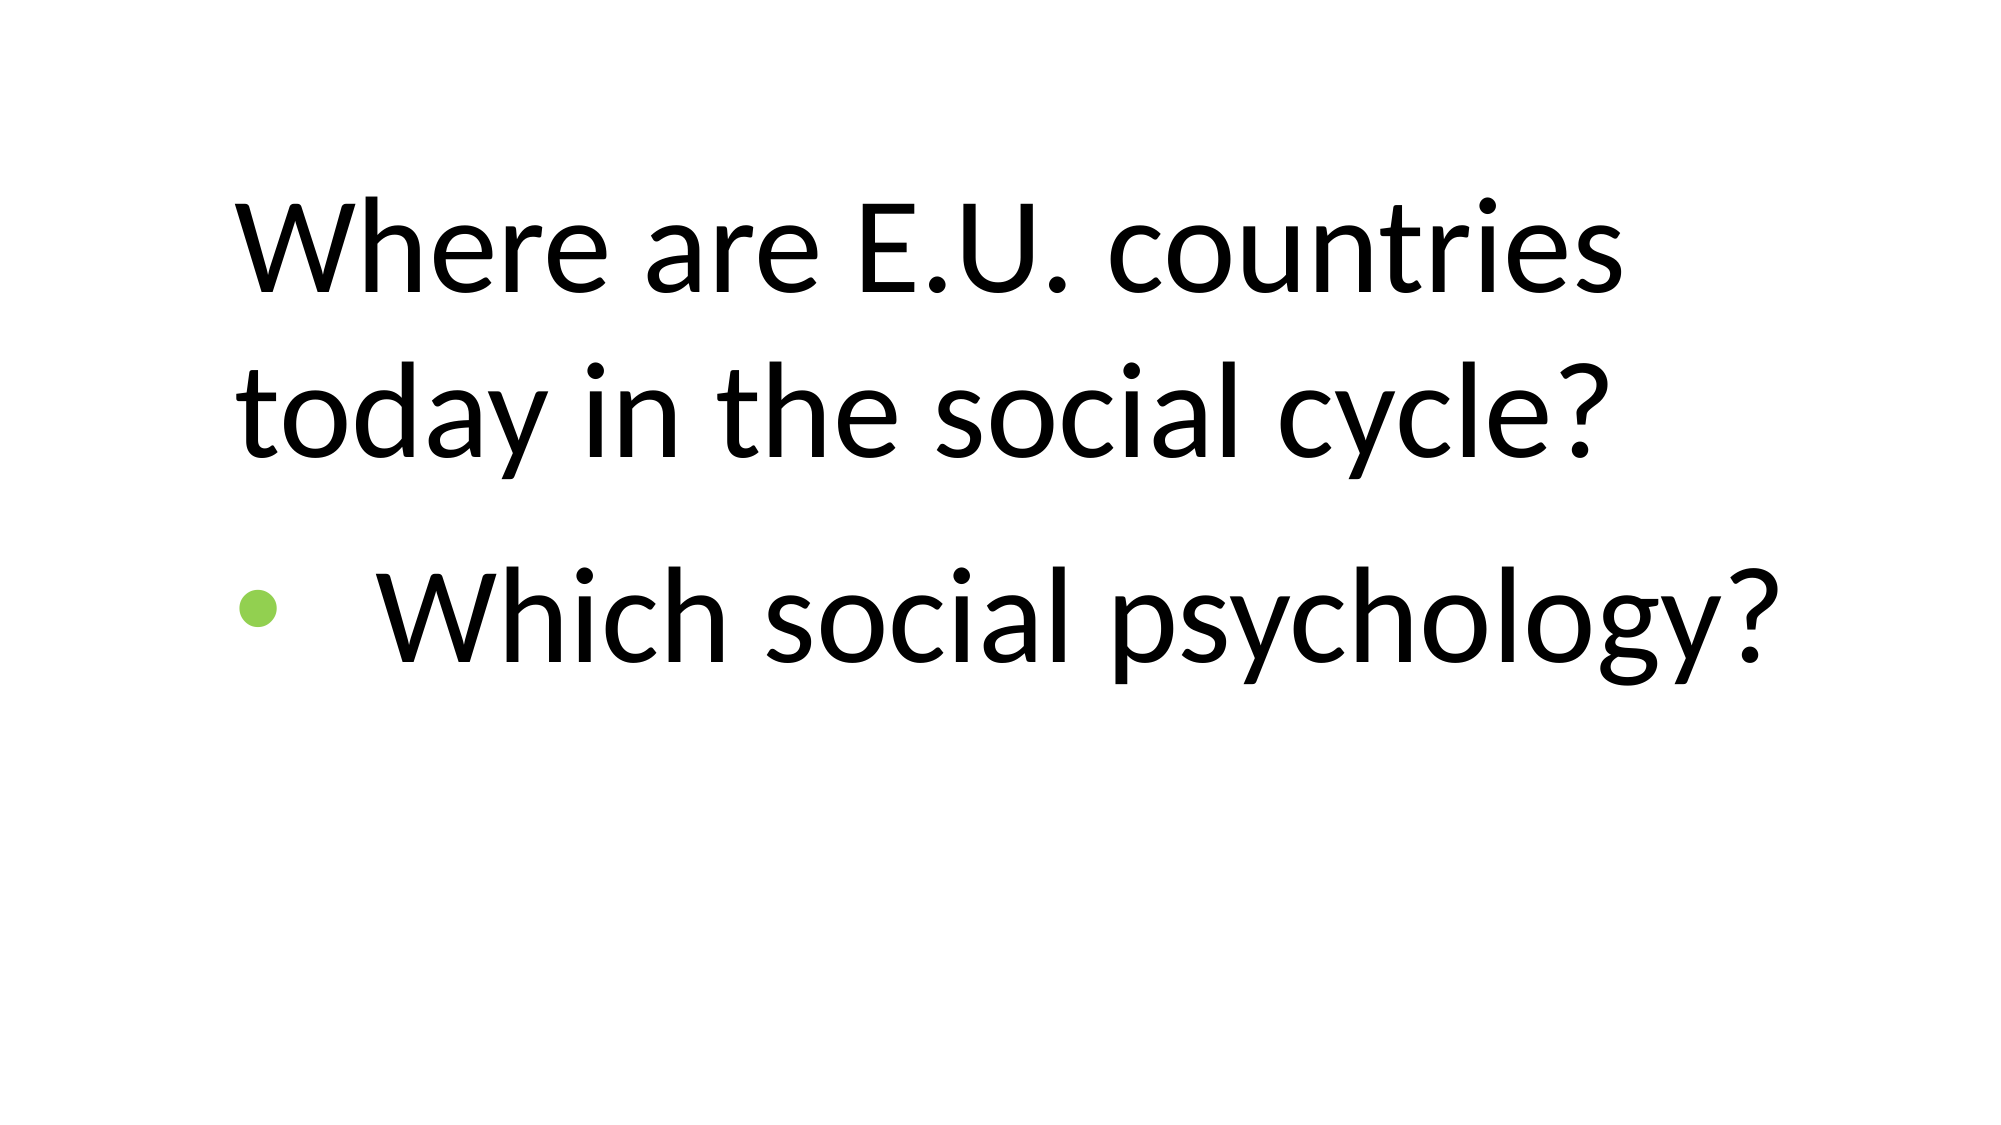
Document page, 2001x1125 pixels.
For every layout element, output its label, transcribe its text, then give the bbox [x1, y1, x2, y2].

text_box Where are E.U. countries today in the social cycle? Which social psychology? [219, 147, 1895, 698]
